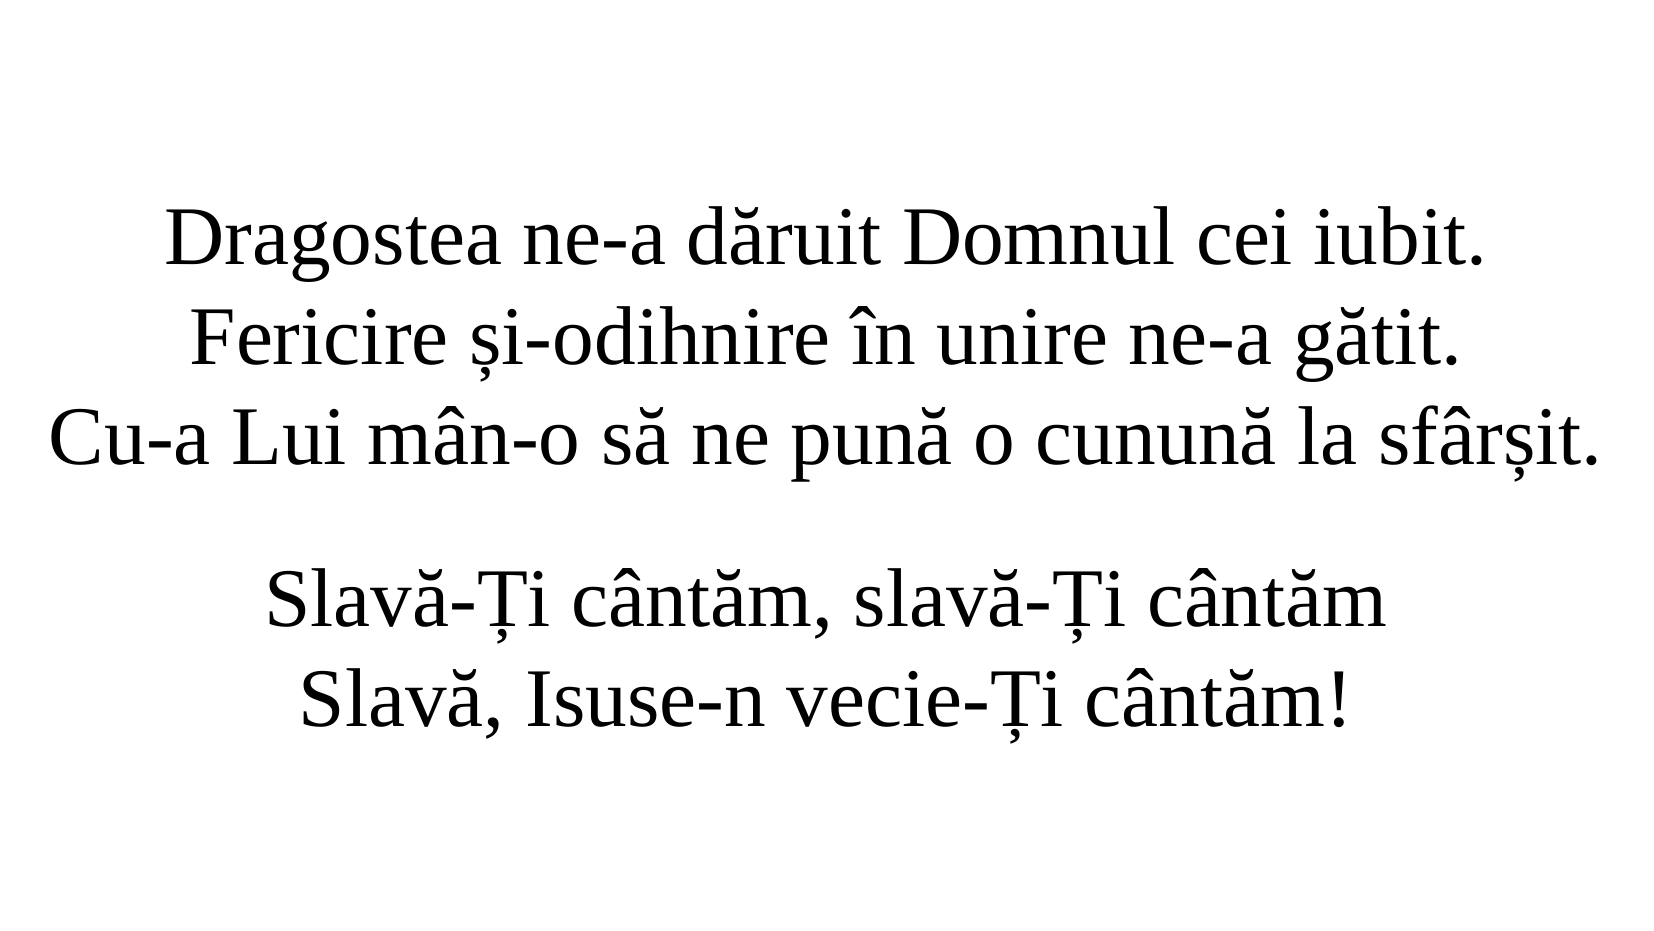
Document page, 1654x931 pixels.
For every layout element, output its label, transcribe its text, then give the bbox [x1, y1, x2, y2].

subtitle Dragostea ne-a dăruit Domnul cei iubit. Fericire și-odihnire în unire ne-a gătit. Cu-a Lui mân-o să ne pună o cunună la sfârșit. Slavă-Ți cântăm, slavă-Ți cântăm Slavă, Isuse-n vecie-Ți cântăm! [0, 173, 1654, 761]
